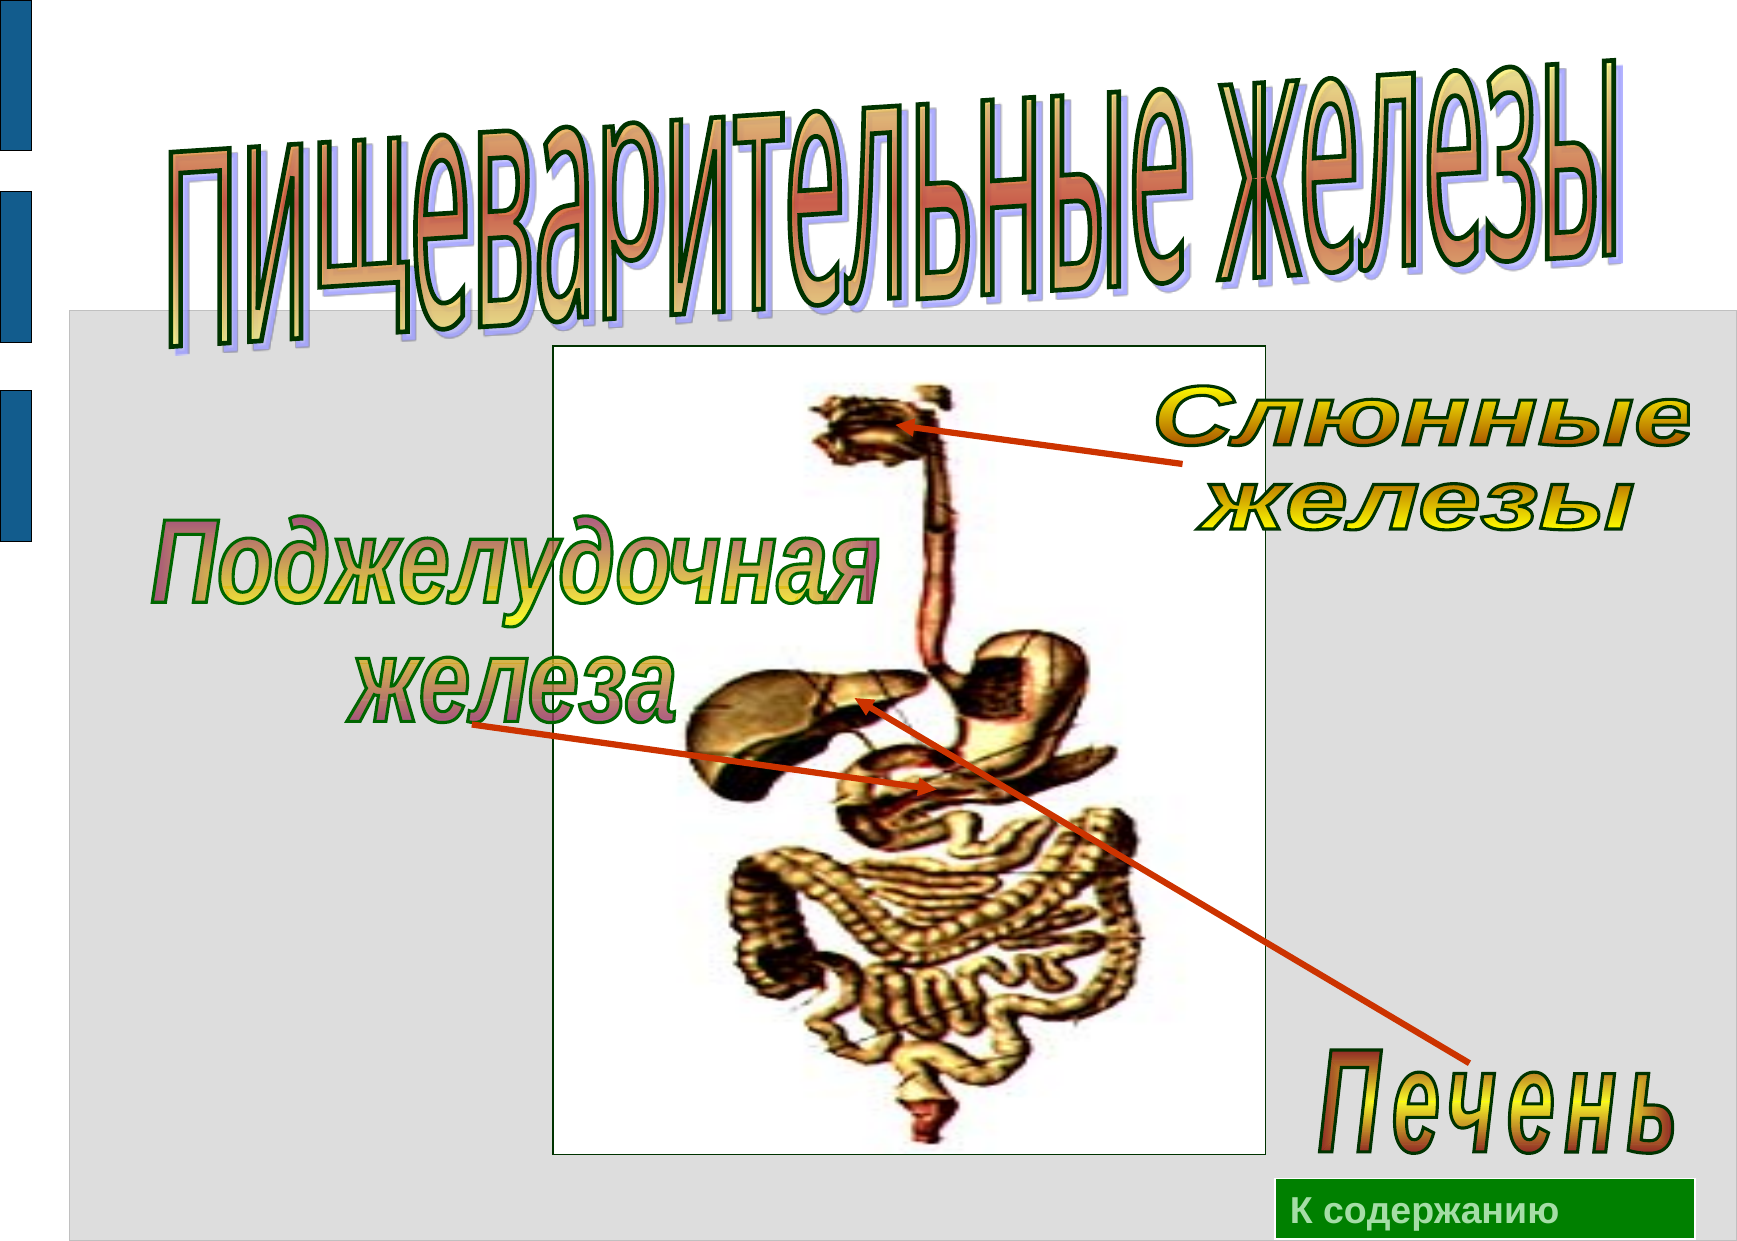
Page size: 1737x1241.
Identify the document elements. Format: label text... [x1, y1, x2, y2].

text_box Слюнные железы [1288, 483, 1345, 530]
text_box Поджелудочная железа [671, 539, 719, 603]
text_box Печень [1565, 1073, 1615, 1152]
text_box Пищеварительные железы [982, 97, 1034, 295]
text_box Поджелудочная железа [401, 538, 448, 604]
text_box Поджелудочная железа [219, 538, 271, 604]
text_box Поджелудочная железа [421, 657, 468, 723]
text_box Пищеварительные железы [917, 103, 968, 300]
text_box Печень [1319, 1049, 1382, 1152]
text_box Пищеварительные железы [415, 134, 466, 330]
text_box Слюнные железы [1637, 399, 1689, 446]
text_box Пищеварительные железы [170, 148, 230, 347]
text_box Пищеварительные железы [789, 111, 840, 306]
text_box Пищеварительные железы [671, 116, 724, 315]
text_box Печень [1394, 1072, 1438, 1154]
text_box Пищеварительные железы [480, 130, 530, 327]
text_box Слюнные железы [1539, 400, 1598, 446]
picture [553, 668, 564, 682]
text_box Пищеварительные железы [538, 127, 587, 323]
text_box Пищеварительные железы [1488, 66, 1534, 262]
text_box К содержанию [1275, 1178, 1696, 1240]
text_box Пищеварительные железы [1218, 80, 1300, 280]
text_box Поджелудочная железа [467, 658, 528, 723]
text_box Слюнные железы [1344, 484, 1418, 530]
text_box Пищеварительные железы [249, 143, 301, 342]
text_box Поджелудочная железа [152, 520, 219, 603]
text_box Слюнные железы [1540, 484, 1599, 530]
text_box Пищеварительные железы [735, 113, 783, 310]
text_box Поджелудочная железа [326, 539, 403, 603]
text_box Слюнные железы [1228, 400, 1302, 446]
text_box Поджелудочная железа [447, 539, 507, 604]
text_box Печень [1628, 1073, 1673, 1154]
text_box Поджелудочная железа [777, 538, 878, 604]
text_box Печень [1450, 1073, 1495, 1152]
picture [553, 346, 1265, 1154]
text_box Пищеварительные железы [1052, 95, 1100, 291]
text_box Пищеварительные железы [604, 122, 657, 320]
text_box Поджелудочная железа [530, 657, 577, 723]
text_box Пищеварительные железы [319, 137, 408, 333]
text_box Поджелудочная железа [560, 515, 612, 604]
text_box Пищеварительные железы [1109, 91, 1119, 287]
text_box Пищеварительные железы [1303, 78, 1355, 273]
text_box Поджелудочная железа [276, 515, 328, 604]
text_box Пищеварительные железы [1134, 89, 1185, 284]
text_box Слюнные железы [1604, 400, 1632, 445]
text_box Слюнные железы [1305, 399, 1398, 446]
text_box Поджелудочная железа [626, 657, 675, 723]
text_box Слюнные железы [1471, 400, 1536, 445]
text_box Пищеварительные железы [1547, 64, 1595, 259]
text_box Поджелудочная железа [346, 658, 423, 722]
text_box Поджелудочная железа [503, 539, 563, 627]
text_box Слюнные железы [1403, 400, 1468, 445]
text_box Слюнные железы [1481, 483, 1537, 530]
text_box Поджелудочная железа [722, 539, 775, 603]
text_box Печень [1509, 1072, 1553, 1154]
text_box Слюнные железы [1421, 483, 1478, 530]
text_box Поджелудочная железа [579, 657, 624, 723]
text_box Пищеварительные железы [846, 105, 900, 304]
text_box Пищеварительные железы [1360, 73, 1414, 271]
text_box Слюнные железы [1197, 484, 1290, 530]
text_box Поджелудочная железа [618, 538, 669, 604]
text_box Слюнные железы [1157, 385, 1235, 446]
text_box Пищеварительные железы [1428, 70, 1479, 265]
text_box Пищеварительные железы [1604, 60, 1614, 256]
text_box Слюнные железы [1605, 484, 1633, 530]
